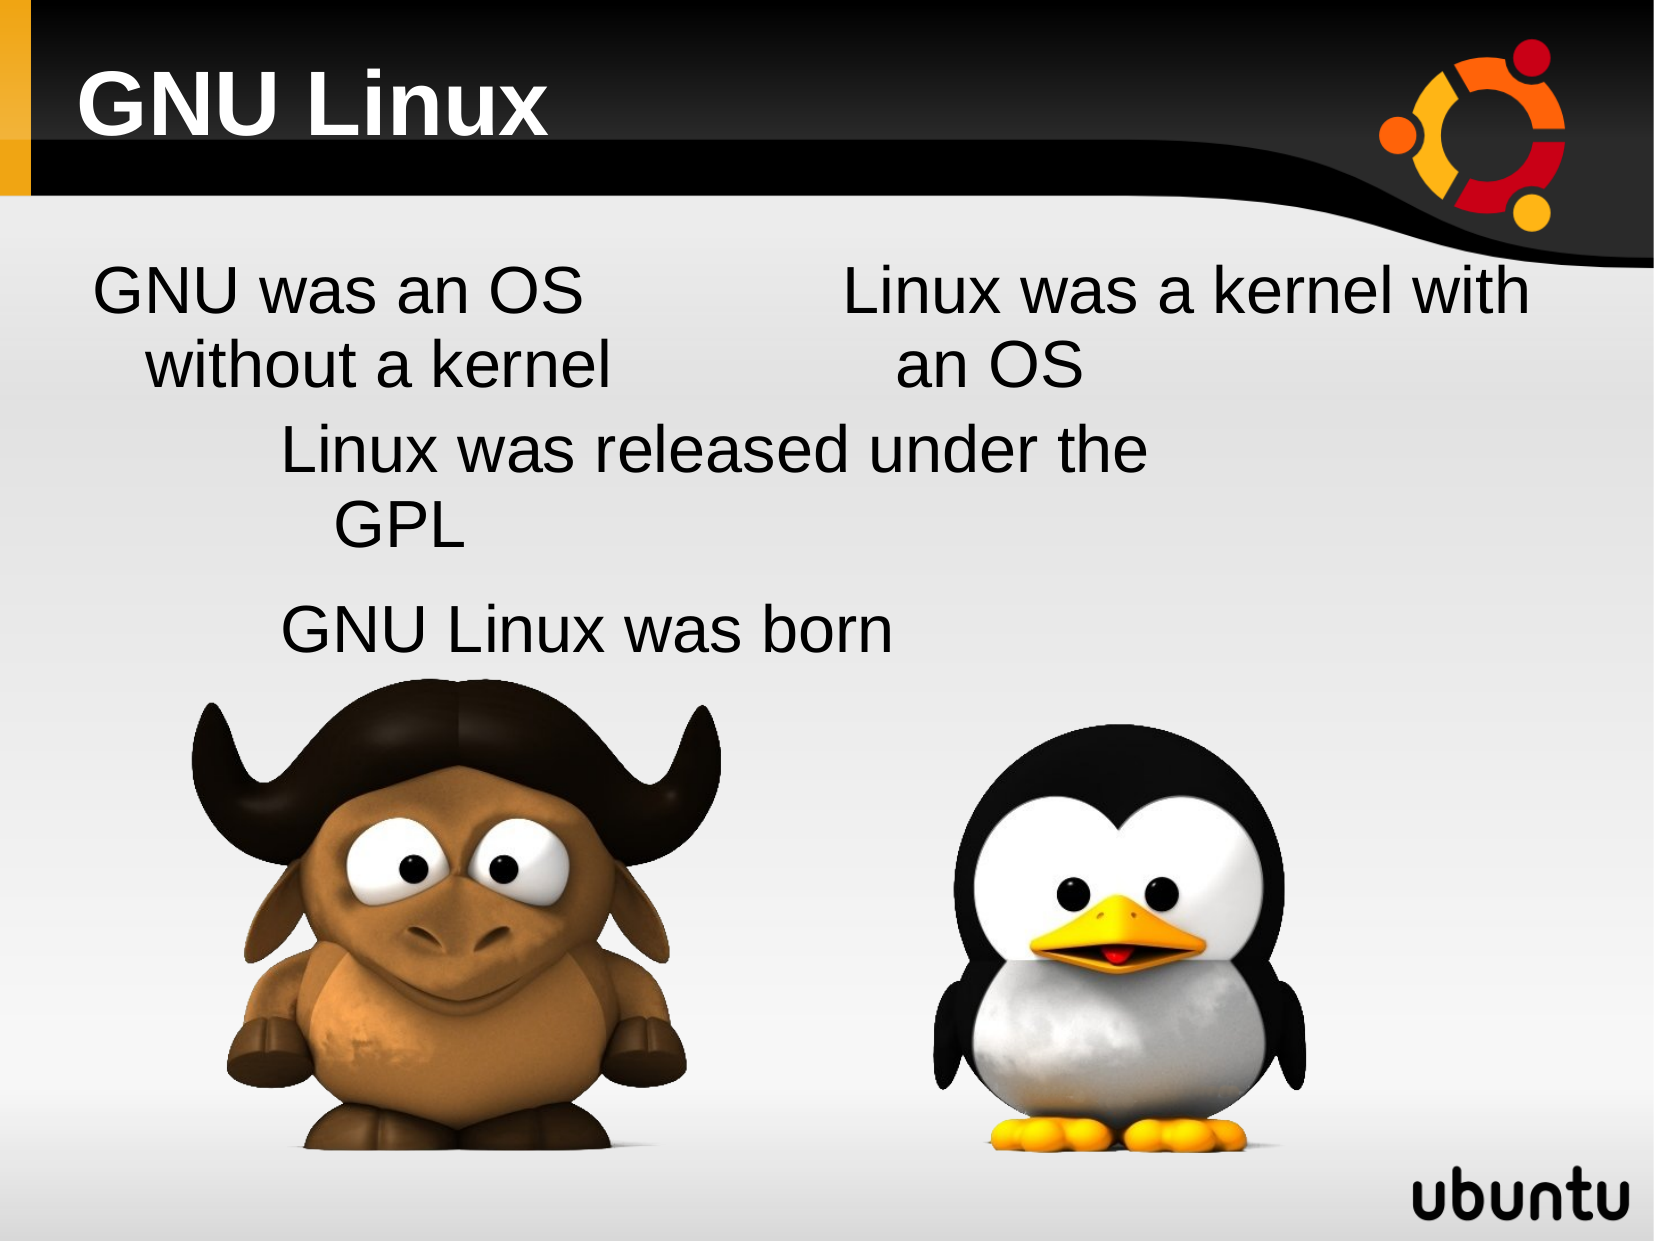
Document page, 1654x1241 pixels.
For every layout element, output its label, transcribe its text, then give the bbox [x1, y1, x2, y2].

title GNU Linux [76, 0, 1565, 208]
picture [0, 0, 1654, 1241]
list GNU was an OS without a kernel [75, 252, 802, 526]
list Linux was a kernel with an OS [825, 252, 1552, 413]
list Linux was released under the GPL GNU Linux was born [262, 412, 1201, 674]
